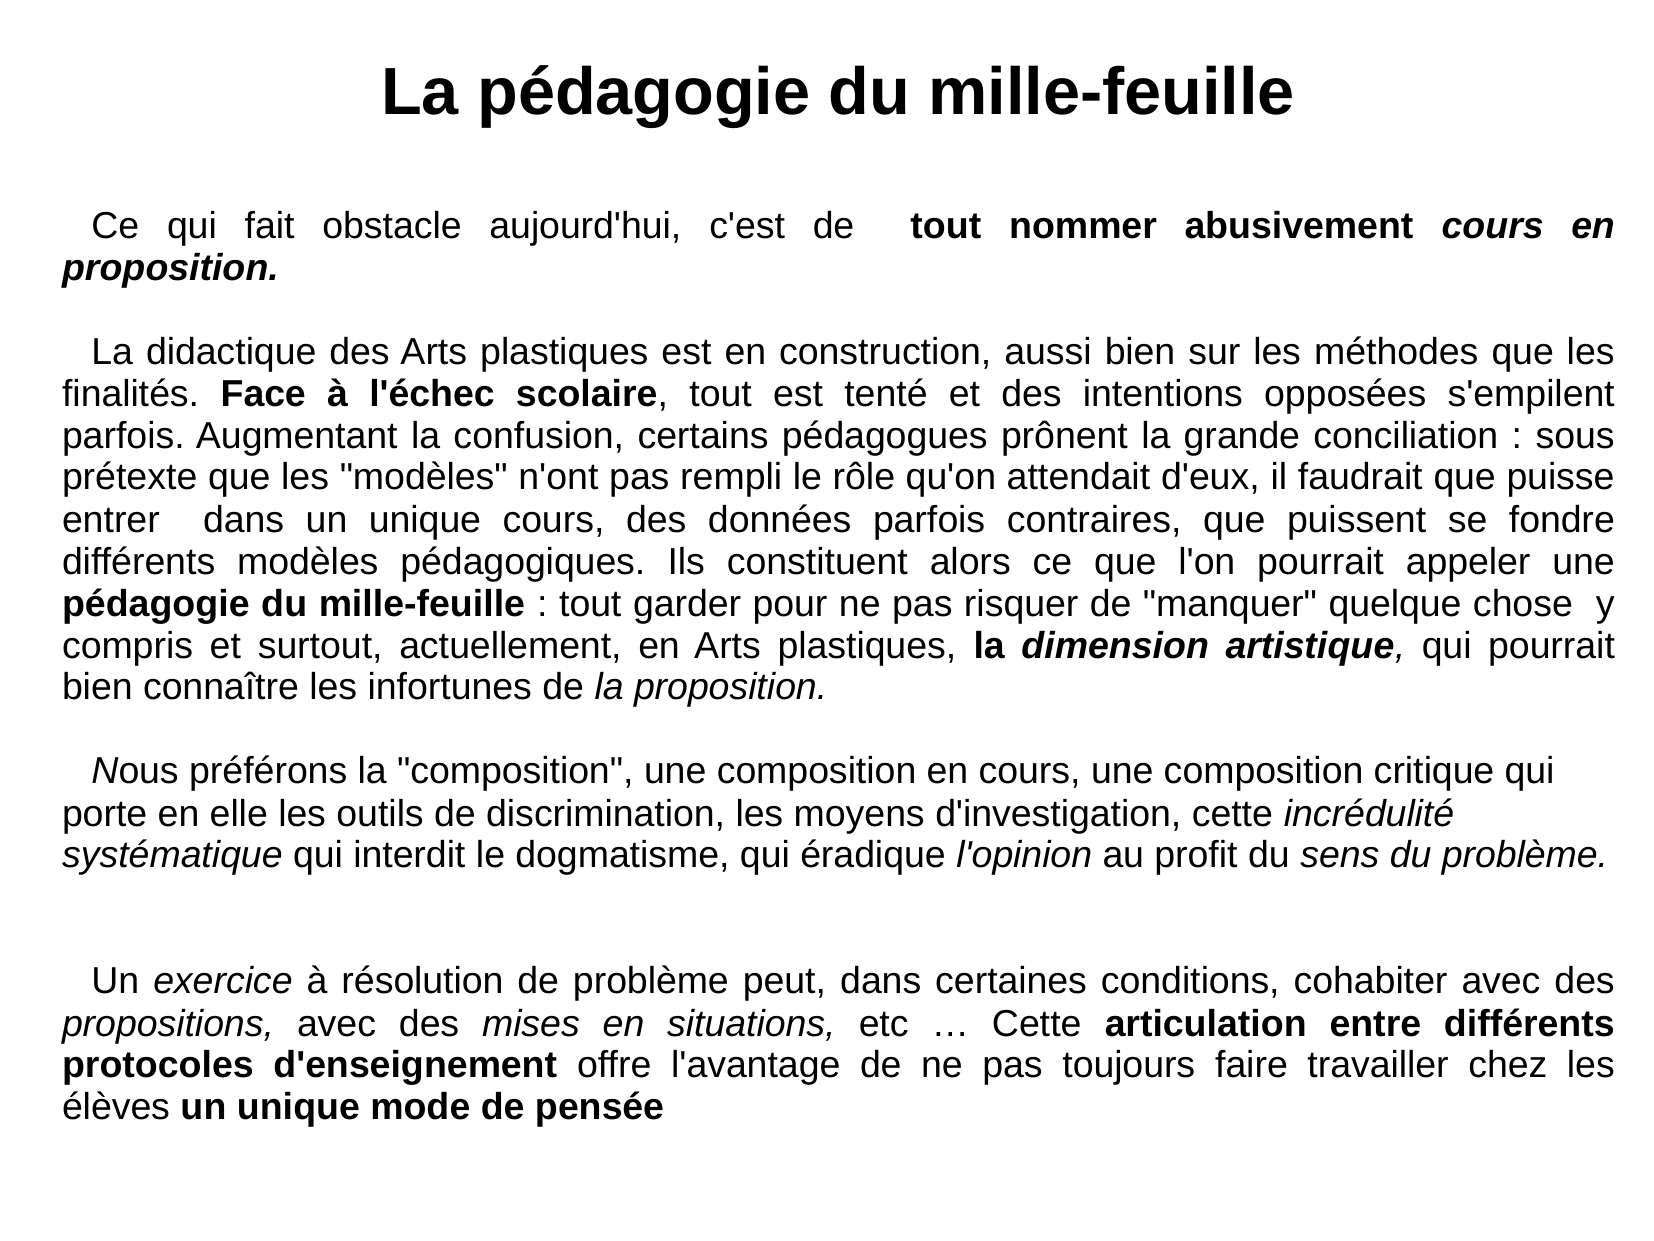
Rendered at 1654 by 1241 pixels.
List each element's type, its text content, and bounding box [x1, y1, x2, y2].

text_box La pédagogie du mille-feuille Ce qui fait obstacle aujourd'hui, c'est de tout nommer abusivement cours en proposition. La didactique des Arts plastiques est en construction, aussi bien sur les méthodes que les finalités. Face à l'échec scolaire, tout est tenté et des intentions opposées s'empilent parfois. Augmentant la confusion, certains pédagogues prônent la grande conciliation : sous prétexte que les "modèles" n'ont pas rempli le rôle qu'on attendait d'eux, il faudrait que puisse entrer dans un unique cours, des données parfois contraires, que puissent se fondre différents modèles pédagogiques. Ils constituent alors ce que l'on pourrait appeler une pédagogie du mille-feuille : tout garder pour ne pas risquer de "manquer" quelque chose y compris et surtout, actuellement, en Arts plastiques, la dimension artistique, qui pourrait bien connaître les infortunes de la proposition. Nous préférons la "composition", une composition en cours, une composition critique qui porte en elle les outils de discrimination, les moyens d'investigation, cette incrédulité systématique qui interdit le dogmatisme, qui éradique l'opinion au profit du sens du problème. Un exercice à résolution de problème peut, dans certaines conditions, cohabiter avec des propositions, avec des mises en situations, etc … Cette articulation entre différents protocoles d'enseignement offre l'avantage de ne pas toujours faire travailler chez les élèves un unique mode de pensée [47, 47, 1630, 1182]
